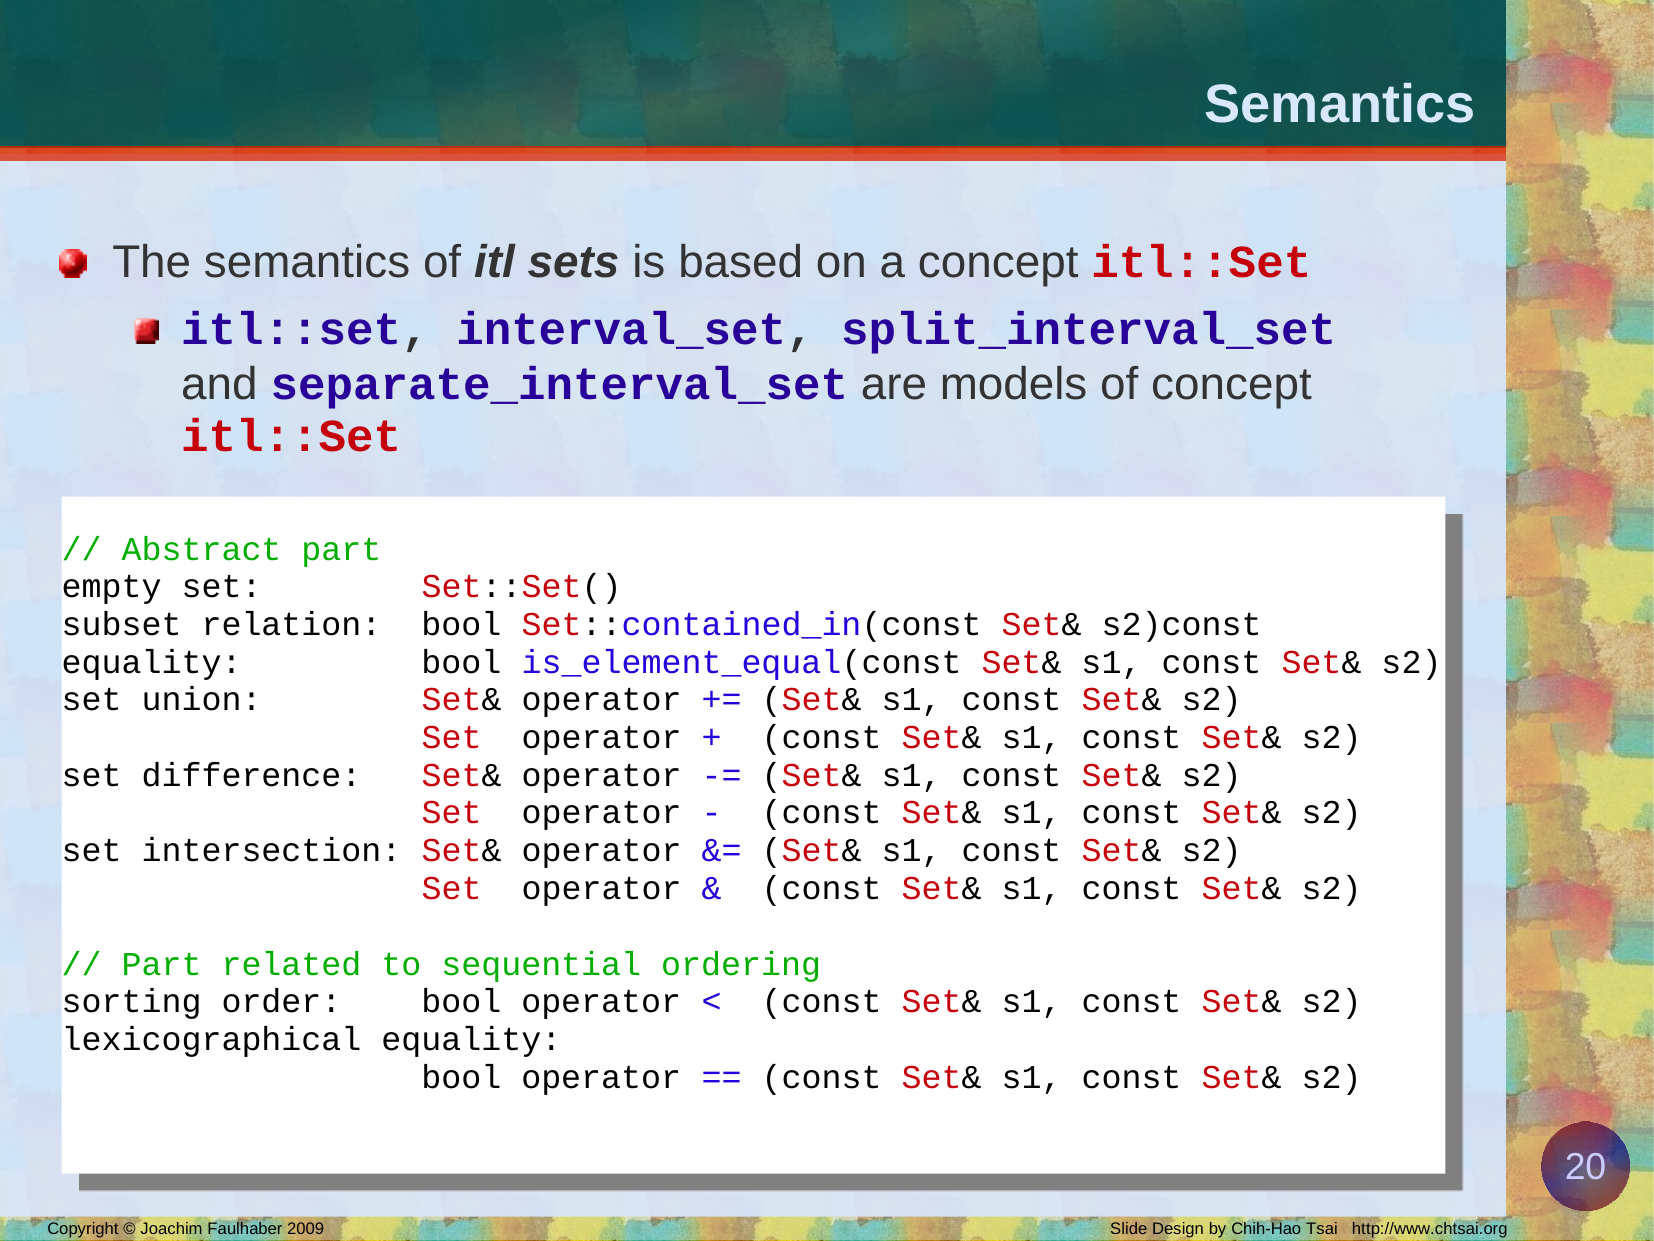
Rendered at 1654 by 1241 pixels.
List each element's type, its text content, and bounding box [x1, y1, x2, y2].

text_box // Abstract part empty set: Set::Set() subset relation: bool Set::contained_in(const Set& s2)const equality: bool is_element_equal(const Set& s1, const Set& s2) set union: Set& operator += (Set& s1, const Set& s2) Set operator + (const Set& s1, const Set& s2) set difference: Set& operator -= (Set& s1, const Set& s2) Set operator - (const Set& s1, const Set& s2) set intersection: Set& operator &= (Set& s1, const Set& s2) Set operator & (const Set& s1, const Set& s2) // Part related to sequential ordering sorting order: bool operator < (const Set& s1, const Set& s2) lexicographical equality: bool operator == (const Set& s1, const Set& s2) [61, 496, 1446, 1163]
list The semantics of itl sets is based on a concept itl::Set itl::set, interval_set, split_interval_set and separate_interval_set are models of concept itl::Set [59, 236, 1418, 466]
title Semantics [29, 59, 1477, 148]
